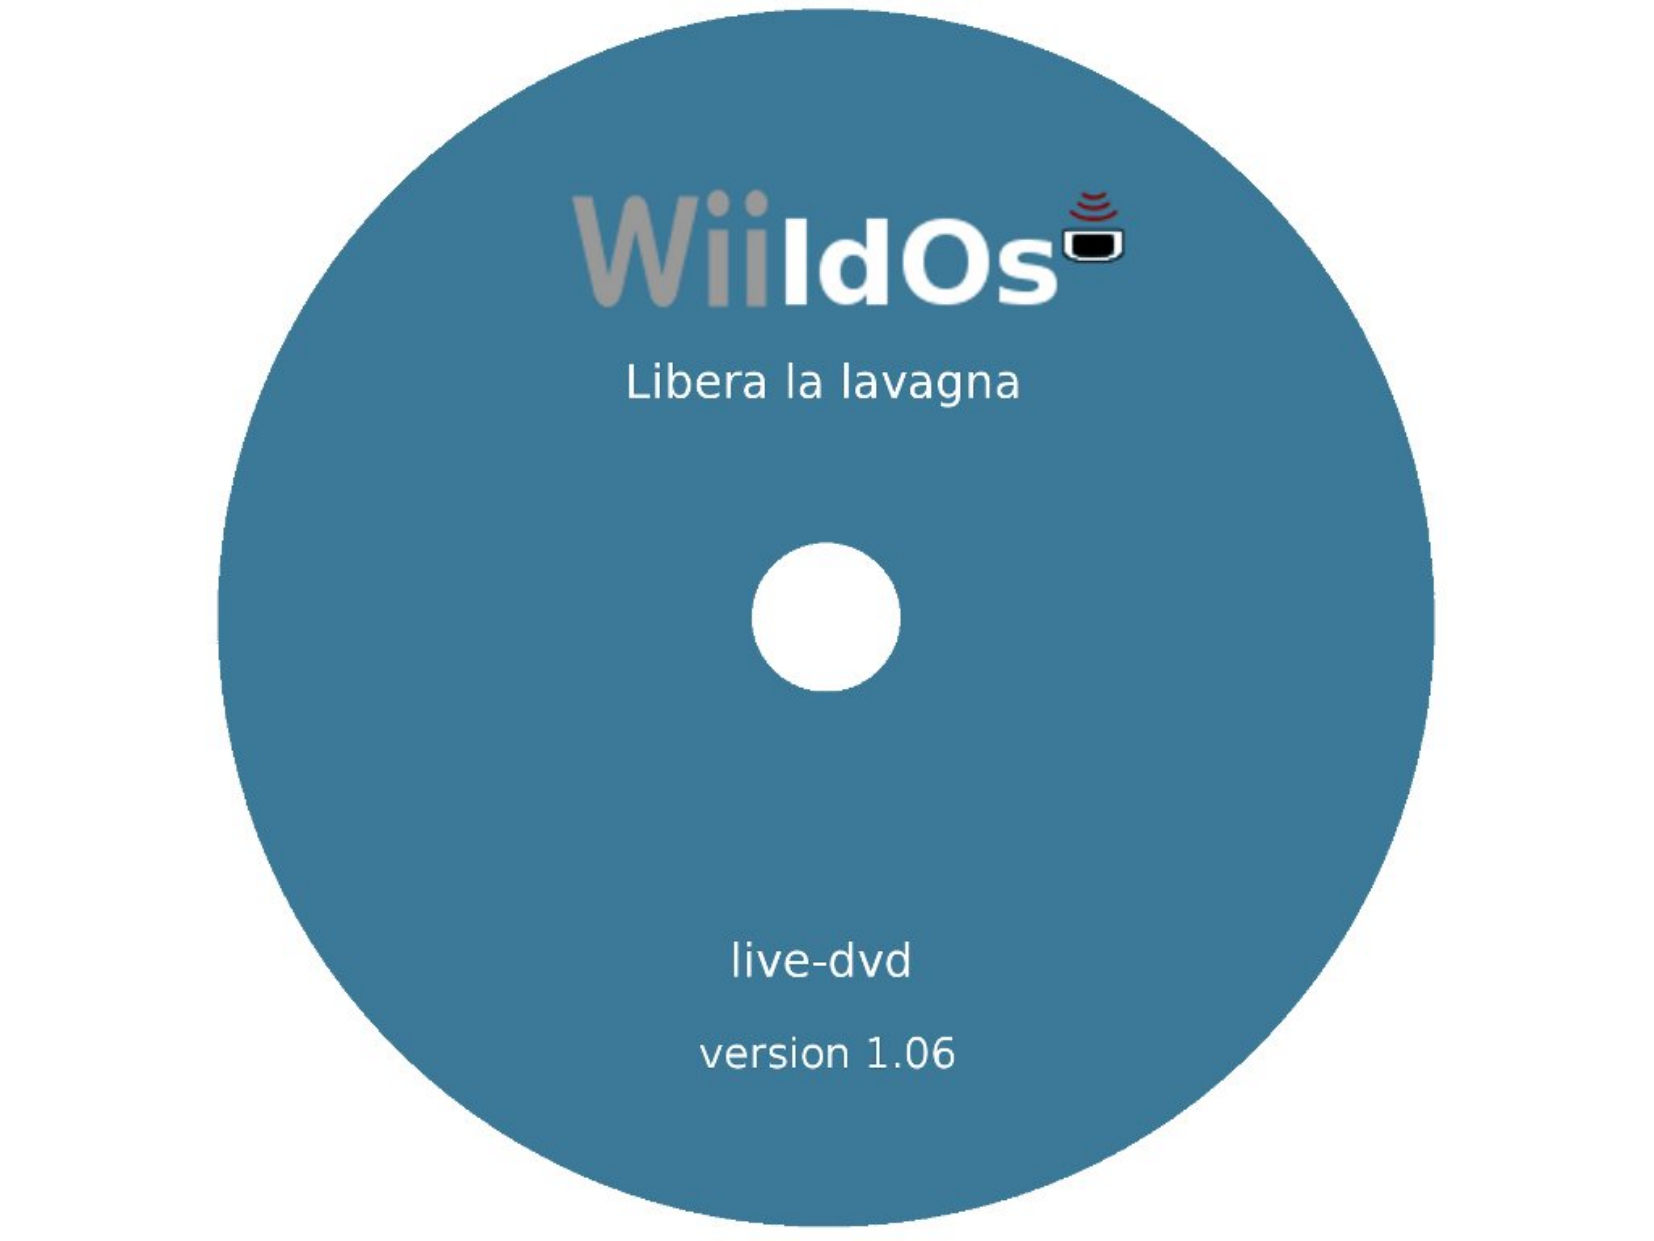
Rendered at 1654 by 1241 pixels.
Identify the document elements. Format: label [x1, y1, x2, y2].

picture [206, 0, 1447, 1241]
